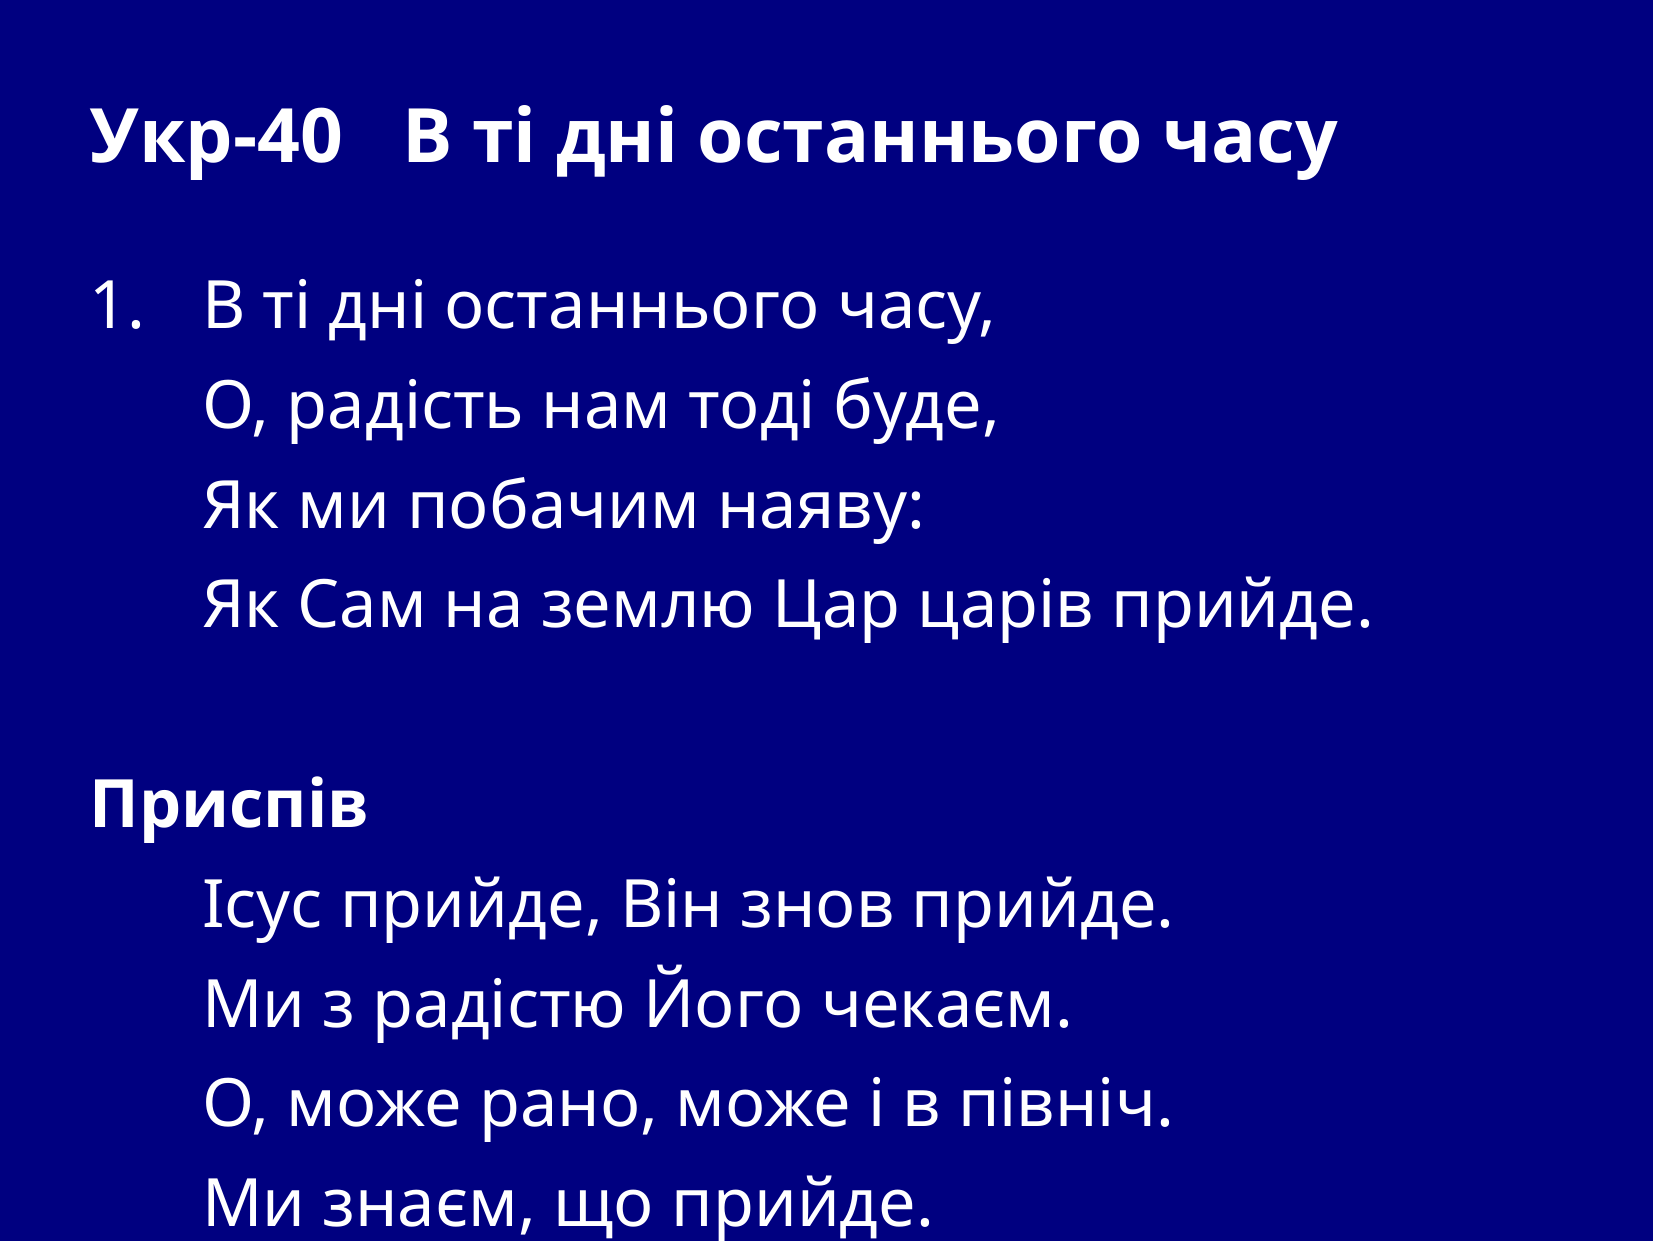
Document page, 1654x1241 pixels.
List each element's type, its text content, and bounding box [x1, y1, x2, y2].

text_box Укр-40 В ті дні останнього часу [75, 75, 1576, 188]
text_box 1. В ті дні останнього часу, О, радість нам тоді буде, Як ми побачим наяву: Як Сам на землю Цар царів прийде. Приспів Ісус прийде, Він знов прийде. Ми з радістю Його чекаєм. О, може рано, може і в північ. Ми знаєм, що прийде. [75, 188, 1576, 1163]
